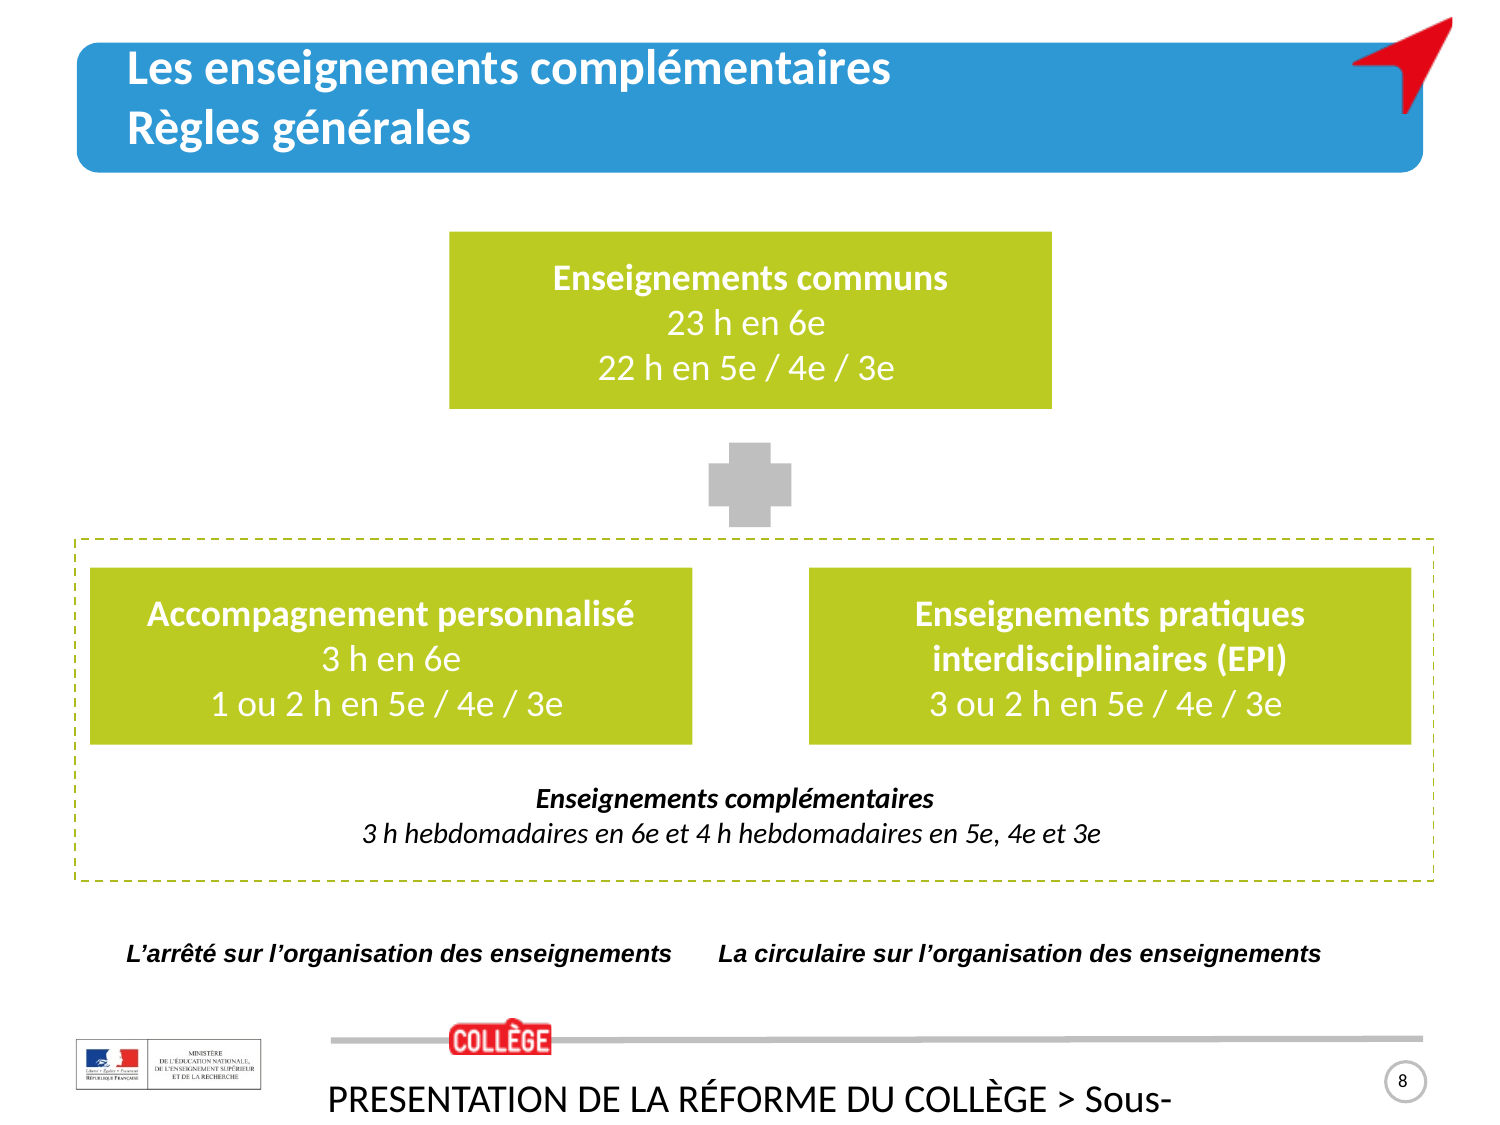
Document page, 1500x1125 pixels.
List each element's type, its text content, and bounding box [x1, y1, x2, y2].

text_box La circulaire sur l’organisation des enseignements [703, 930, 1339, 976]
text_box L’arrêté sur l’organisation des enseignements [111, 930, 689, 976]
text_box Enseignements communs 23 h en 6e 22 h en 5e / 4e / 3e [449, 231, 1052, 409]
text_box Enseignements complémentaires 3 h hebdomadaires en 6e et 4 h hebdomadaires en 5e, 4e et 3e [135, 771, 1335, 857]
text_box Enseignements pratiques interdisciplinaires (EPI) 3 ou 2 h en 5e / 4e / 3e [809, 567, 1412, 745]
text_box [708, 442, 792, 528]
picture [74, 1037, 263, 1091]
text_box Accompagnement personnalisé 3 h en 6e 1 ou 2 h en 5e / 4e / 3e [90, 567, 693, 745]
title Les enseignements complémentaires Règles générales [112, 26, 1424, 181]
